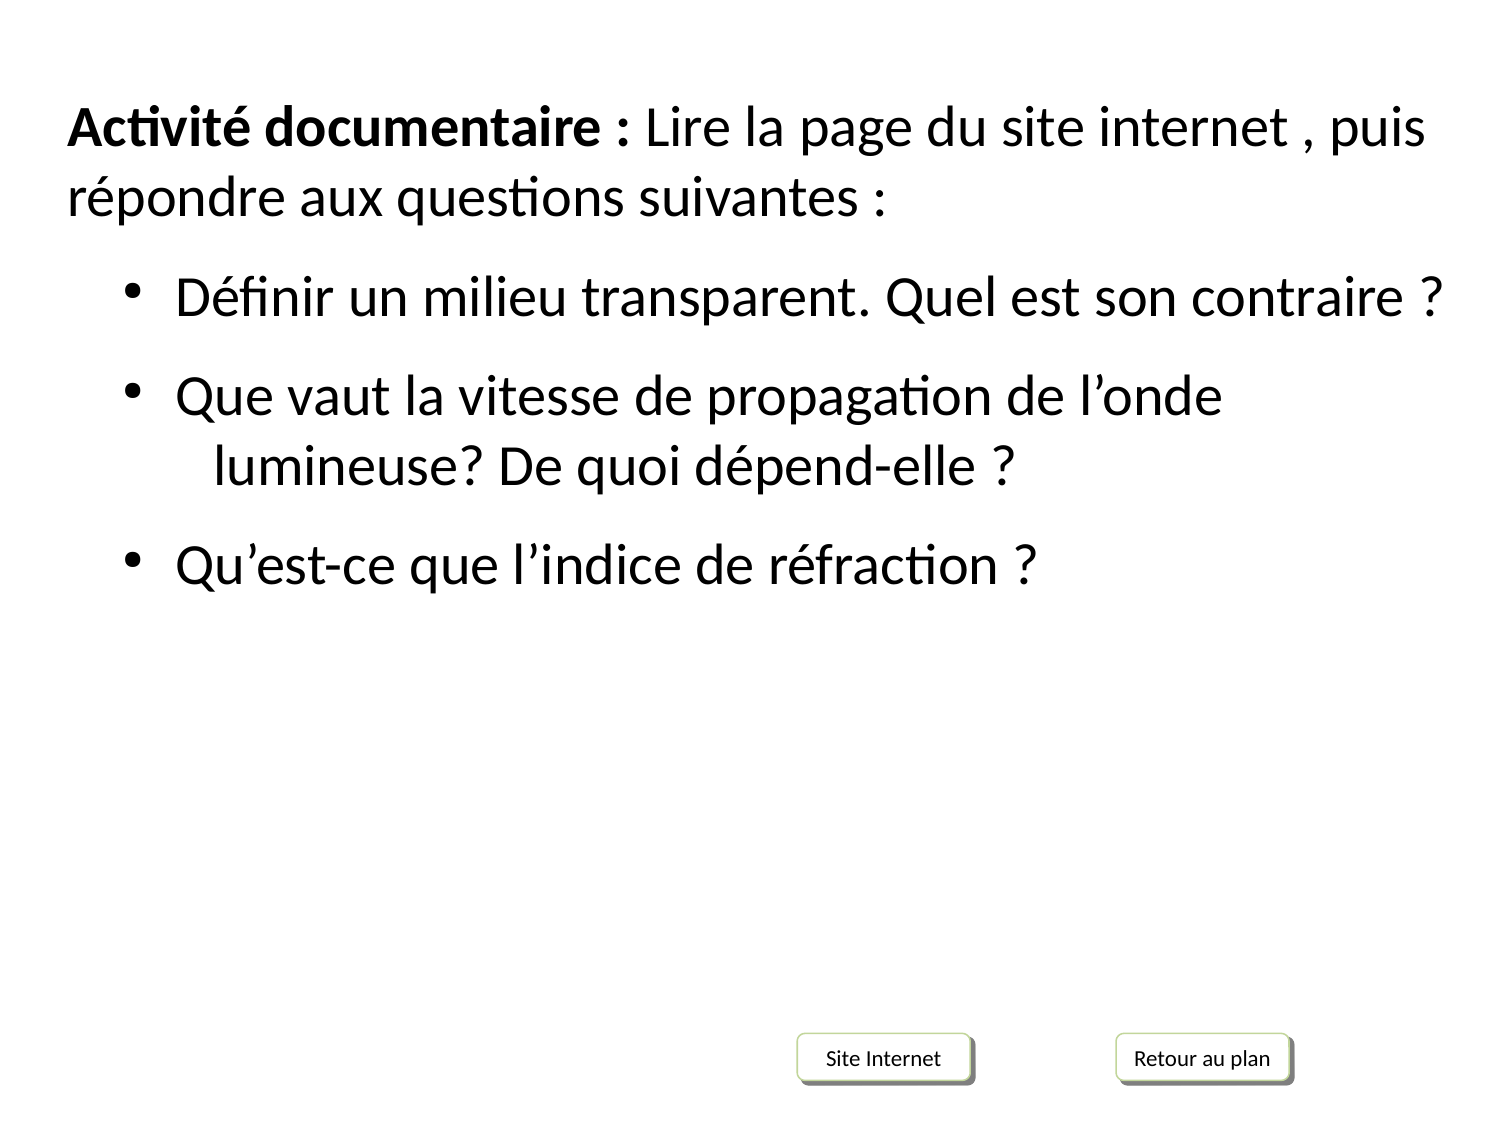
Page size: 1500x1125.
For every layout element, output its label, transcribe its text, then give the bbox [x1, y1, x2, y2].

list Activité documentaire : Lire la page du site internet , puis répondre aux questions suivantes : Définir un milieu transparent. Quel est son contraire ? Que vaut la vitesse de propagation de l’onde lumineuse? De quoi dépend-elle ? Qu’est-ce que l’indice de réfraction ? [67, 88, 1447, 709]
text_box Site Internet [797, 1033, 971, 1081]
text_box Retour au plan [1116, 1033, 1290, 1081]
